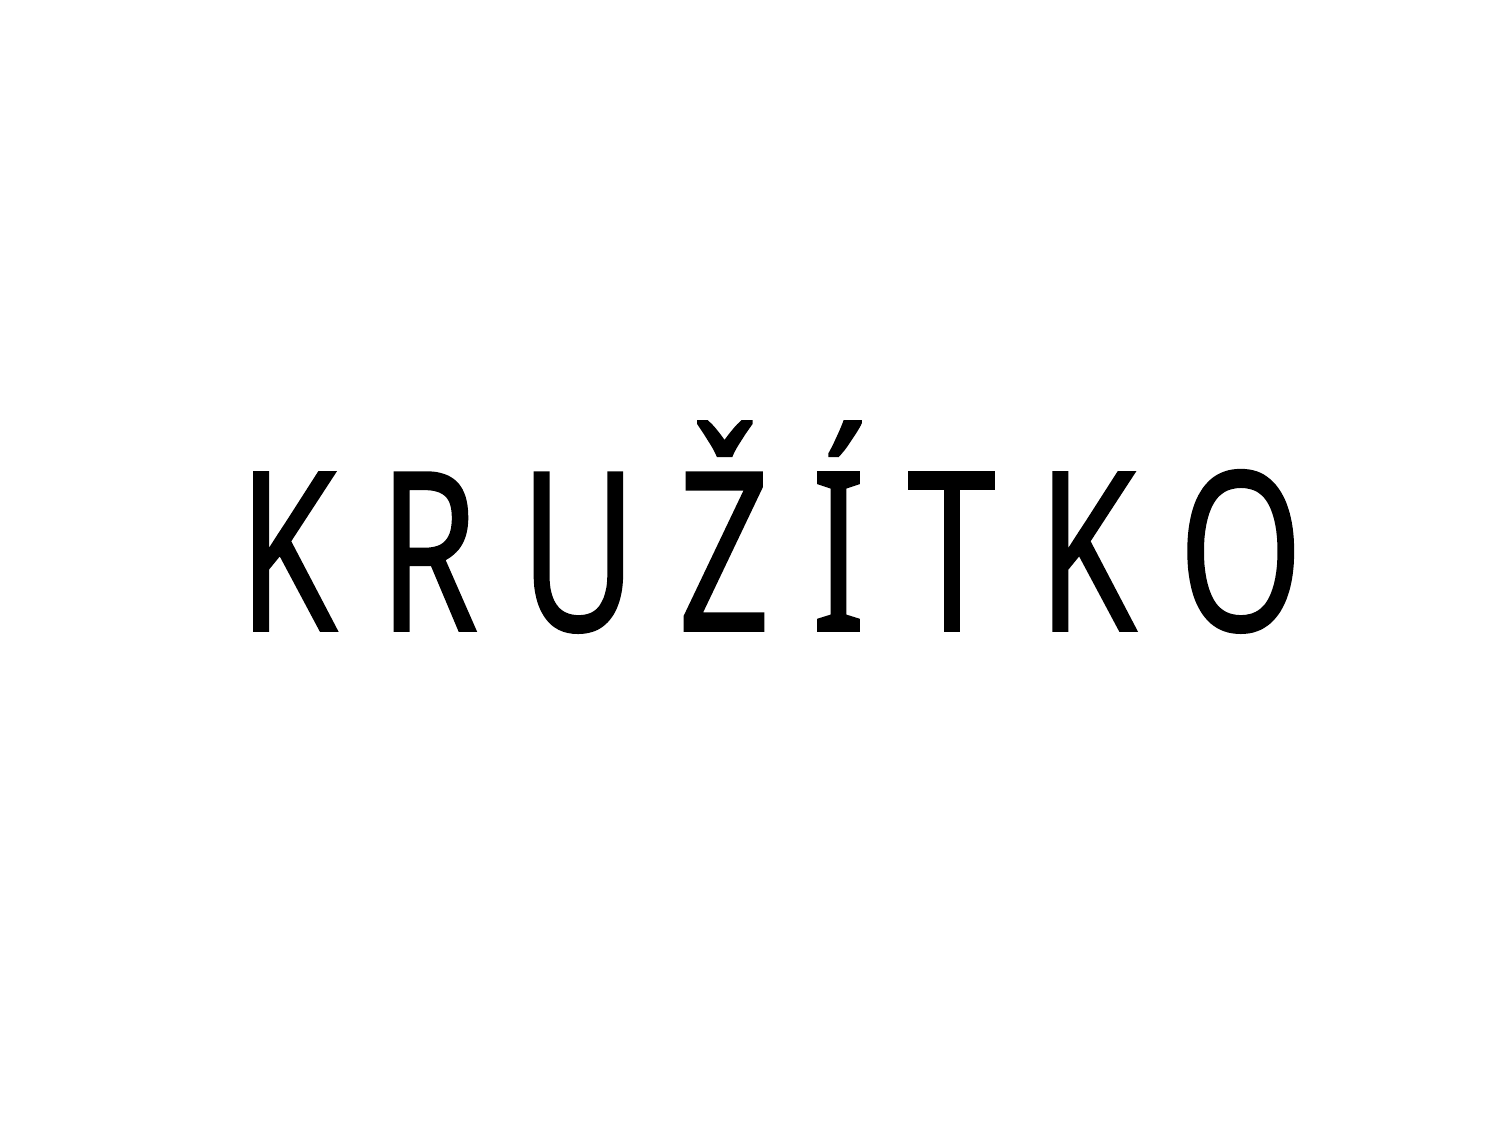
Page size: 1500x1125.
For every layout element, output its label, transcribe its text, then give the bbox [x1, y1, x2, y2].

text_box K R U Ž Í T K O [697, 420, 752, 457]
text_box K R U Ž Í T K O [253, 471, 338, 632]
text_box K R U Ž Í T K O [1053, 471, 1137, 632]
text_box K R U Ž Í T K O [684, 472, 764, 632]
text_box K R U Ž Í T K O [534, 472, 623, 634]
text_box K R U Ž Í T K O [829, 420, 862, 457]
text_box K R U Ž Í T K O [908, 471, 995, 632]
text_box K R U Ž Í T K O [1188, 469, 1294, 634]
text_box K R U Ž Í T K O [817, 471, 860, 632]
text_box K R U Ž Í T K O [394, 472, 476, 632]
